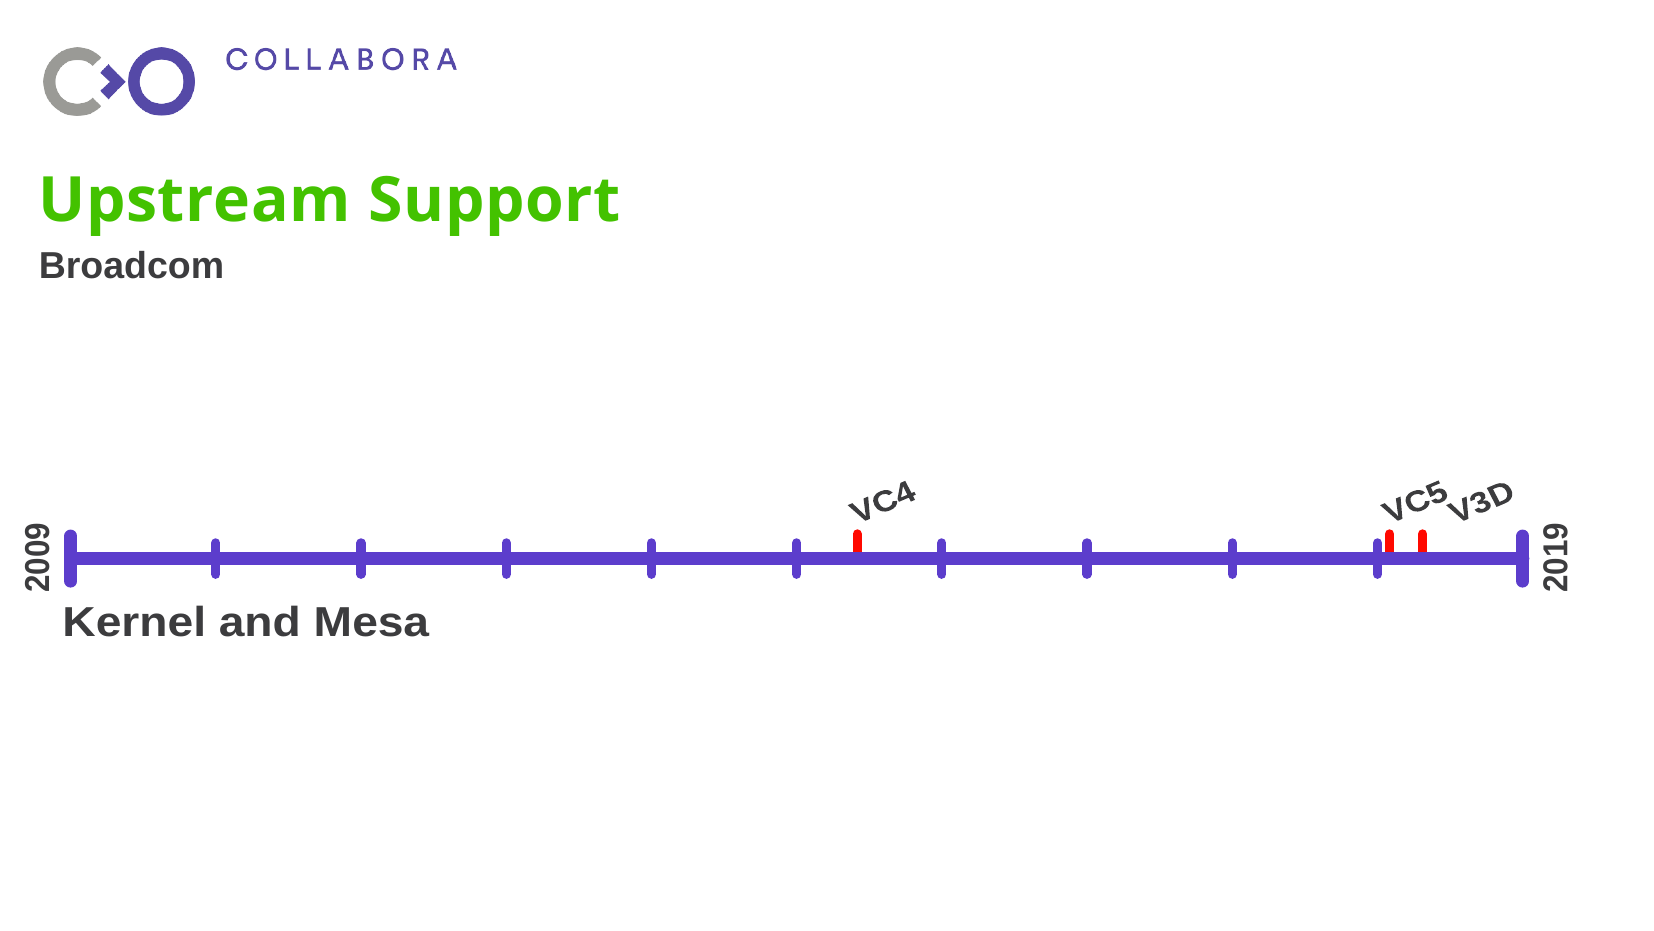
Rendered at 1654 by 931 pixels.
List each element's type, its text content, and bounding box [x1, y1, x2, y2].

picture [43, 47, 457, 116]
picture [3, 333, 1654, 672]
text_box Broadcom [38, 240, 1612, 290]
title Upstream Support [38, 159, 1614, 216]
